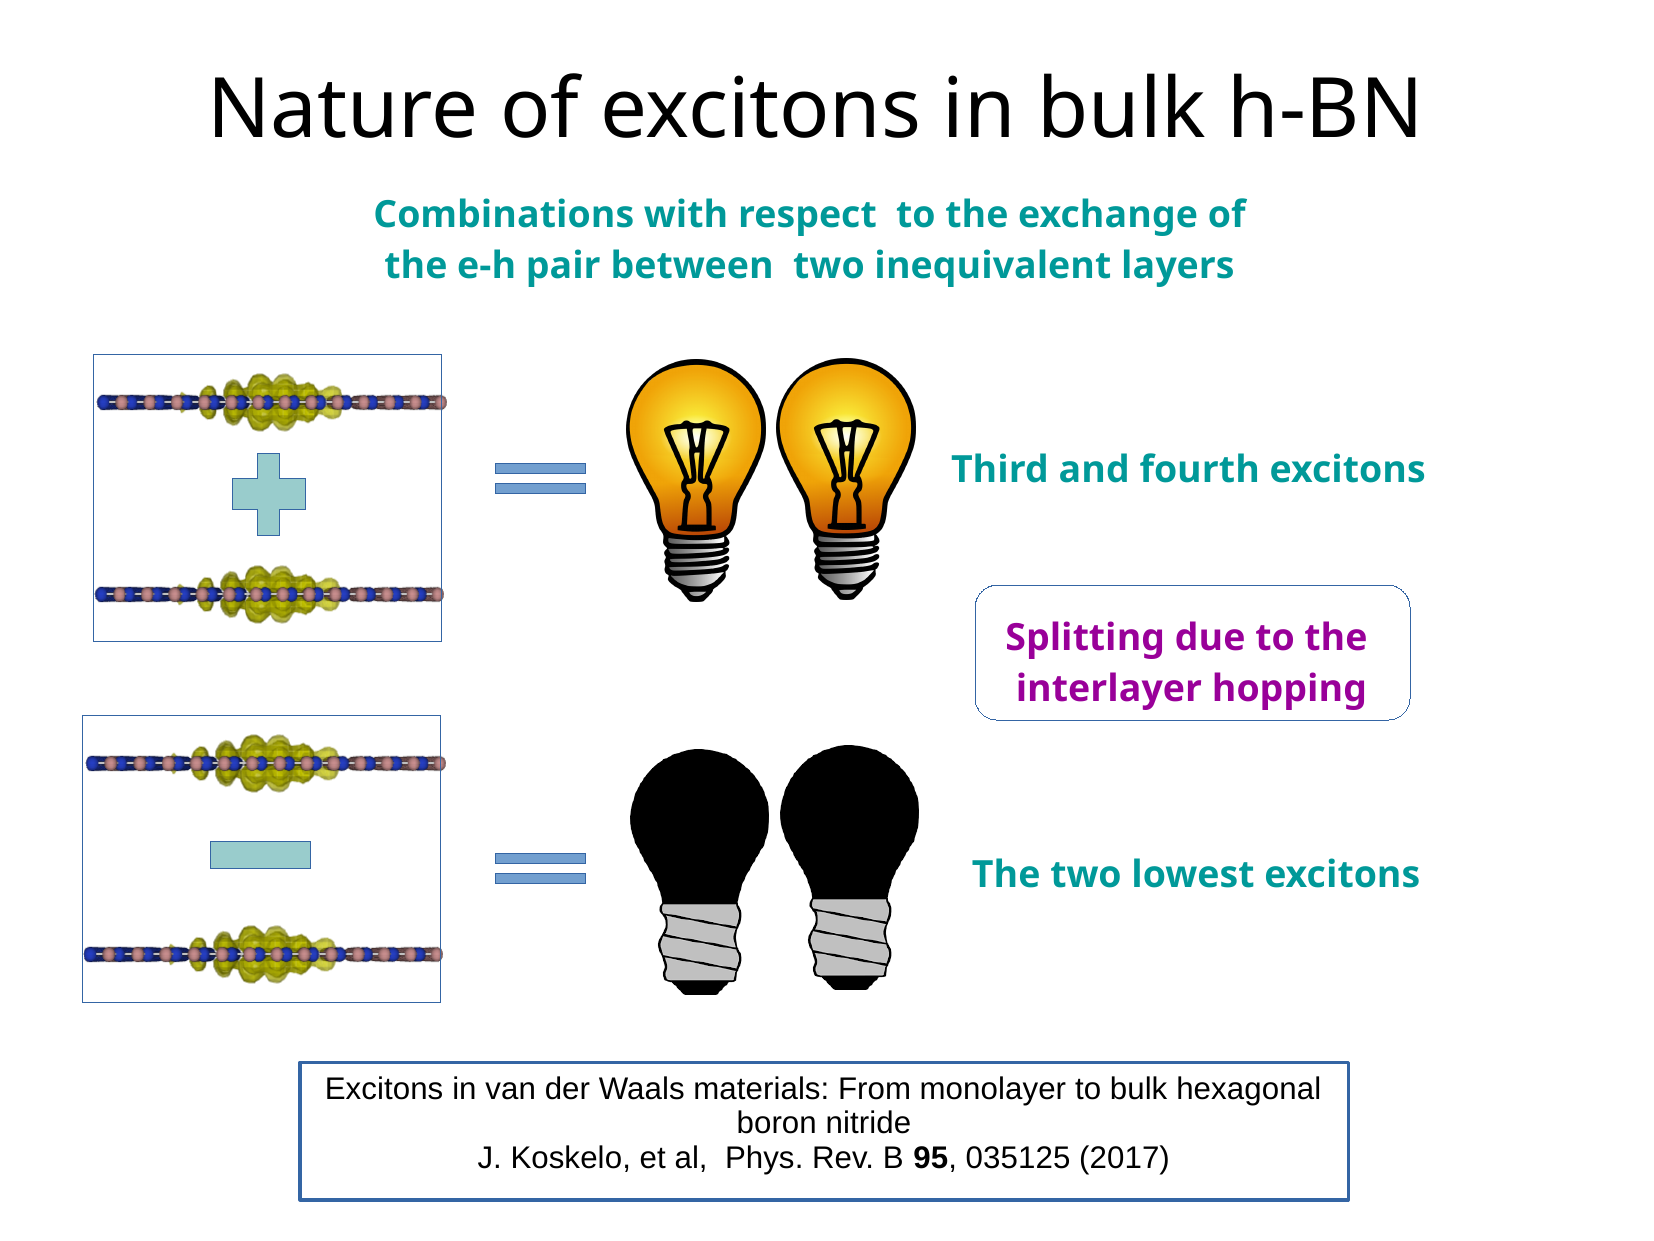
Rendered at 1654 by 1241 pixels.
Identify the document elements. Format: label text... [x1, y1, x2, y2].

text_box [495, 873, 586, 884]
text_box The two lowest excitons [919, 840, 1486, 901]
picture [72, 535, 463, 659]
text_box Excitons in van der Waals materials: From monolayer to bulk hexagonal boron nitride J. Koskelo, et al, Phys. Rev. B 95, 035125 (2017) [300, 1062, 1349, 1201]
picture [776, 358, 916, 601]
text_box [232, 453, 306, 536]
text_box Combinations with respect to the exchange of the e-h pair between two inequivalent layers [330, 180, 1291, 279]
picture [60, 895, 463, 1019]
text_box [495, 853, 586, 864]
title Nature of excitons in bulk h-BN [71, 15, 1561, 196]
picture [83, 716, 440, 828]
picture [780, 745, 919, 991]
text_box [495, 463, 586, 474]
text_box Third and fourth excitons [916, 435, 1478, 496]
text_box [495, 483, 586, 494]
picture [83, 895, 440, 1002]
picture [62, 704, 466, 828]
text_box [210, 841, 311, 869]
picture [94, 535, 441, 641]
picture [626, 359, 766, 602]
picture [94, 355, 441, 467]
picture [74, 343, 466, 467]
picture [630, 749, 769, 995]
text_box Splitting due to the interlayer hopping [978, 602, 1406, 702]
